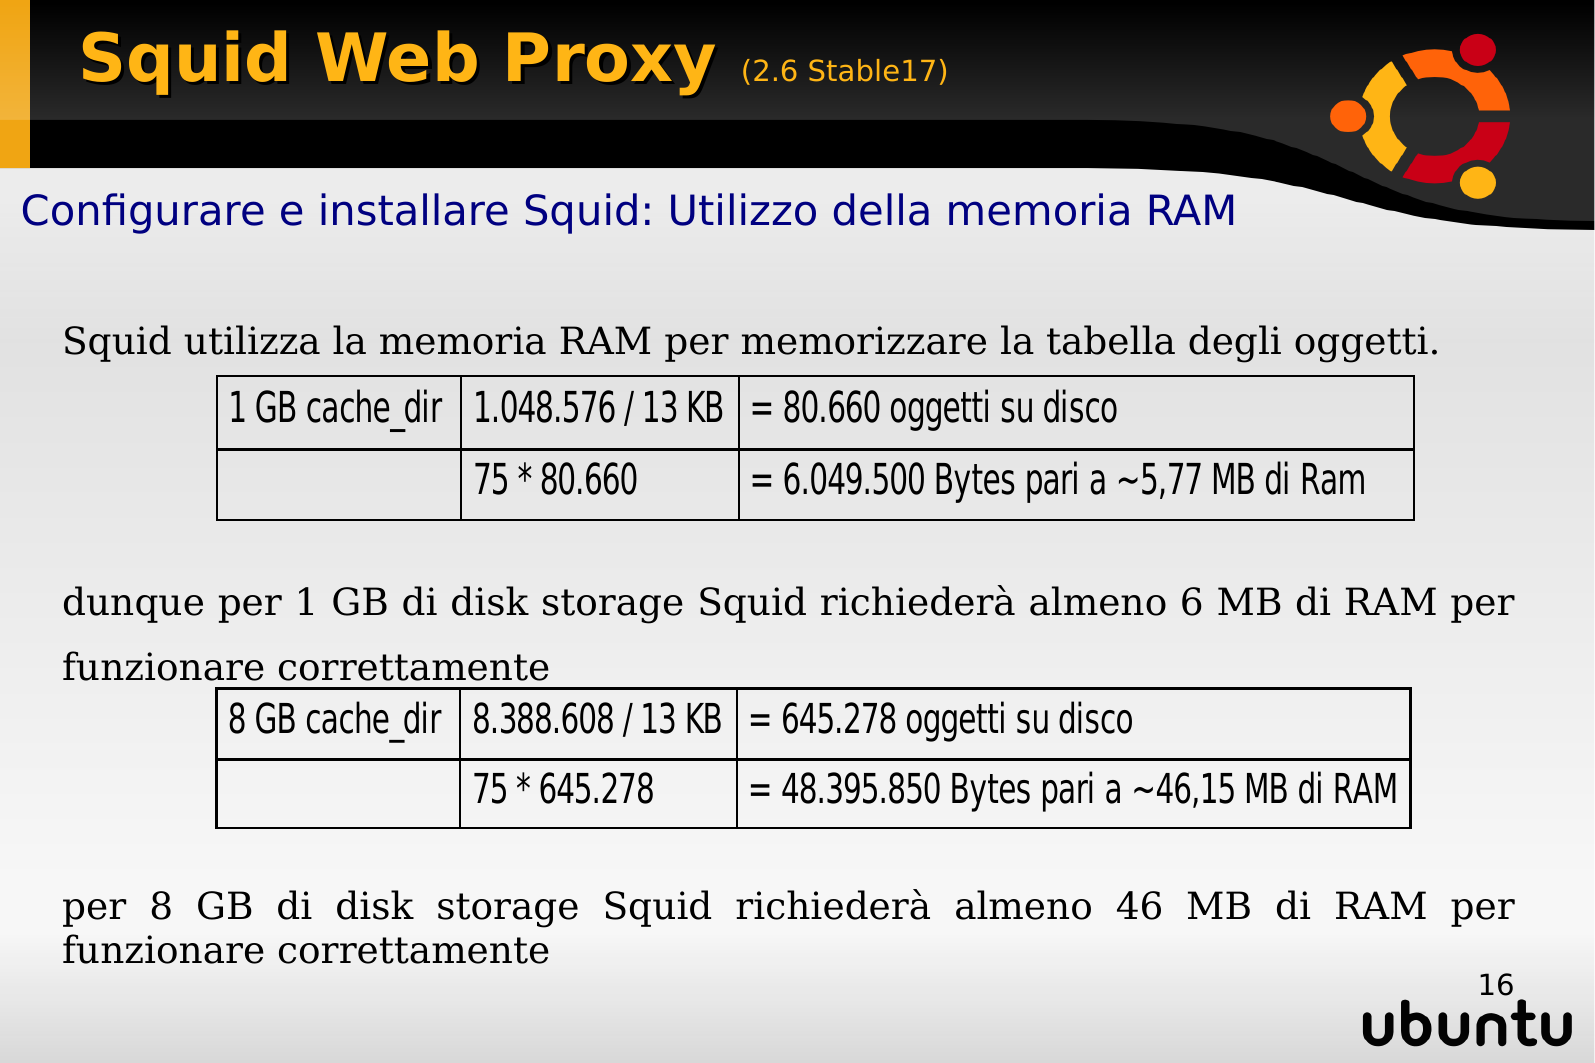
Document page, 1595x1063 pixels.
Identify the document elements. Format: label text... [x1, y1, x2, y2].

text_box Squid Web Proxy (2.6 Stable17) [23, 11, 1004, 105]
picture [0, 0, 1595, 1063]
chart [214, 372, 1416, 524]
text_box Squid utilizza la memoria RAM per memorizzare la tabella degli oggetti. dunque per 1 GB di disk storage Squid richiederà almeno 6 MB di RAM per funzionare correttamente per 8 GB di disk storage Squid richiederà almeno 46 MB di RAM per funzionare correttamente [59, 290, 1536, 1002]
text_box Configurare e installare Squid: Utilizzo della memoria RAM [17, 178, 1554, 243]
chart [213, 685, 1413, 832]
